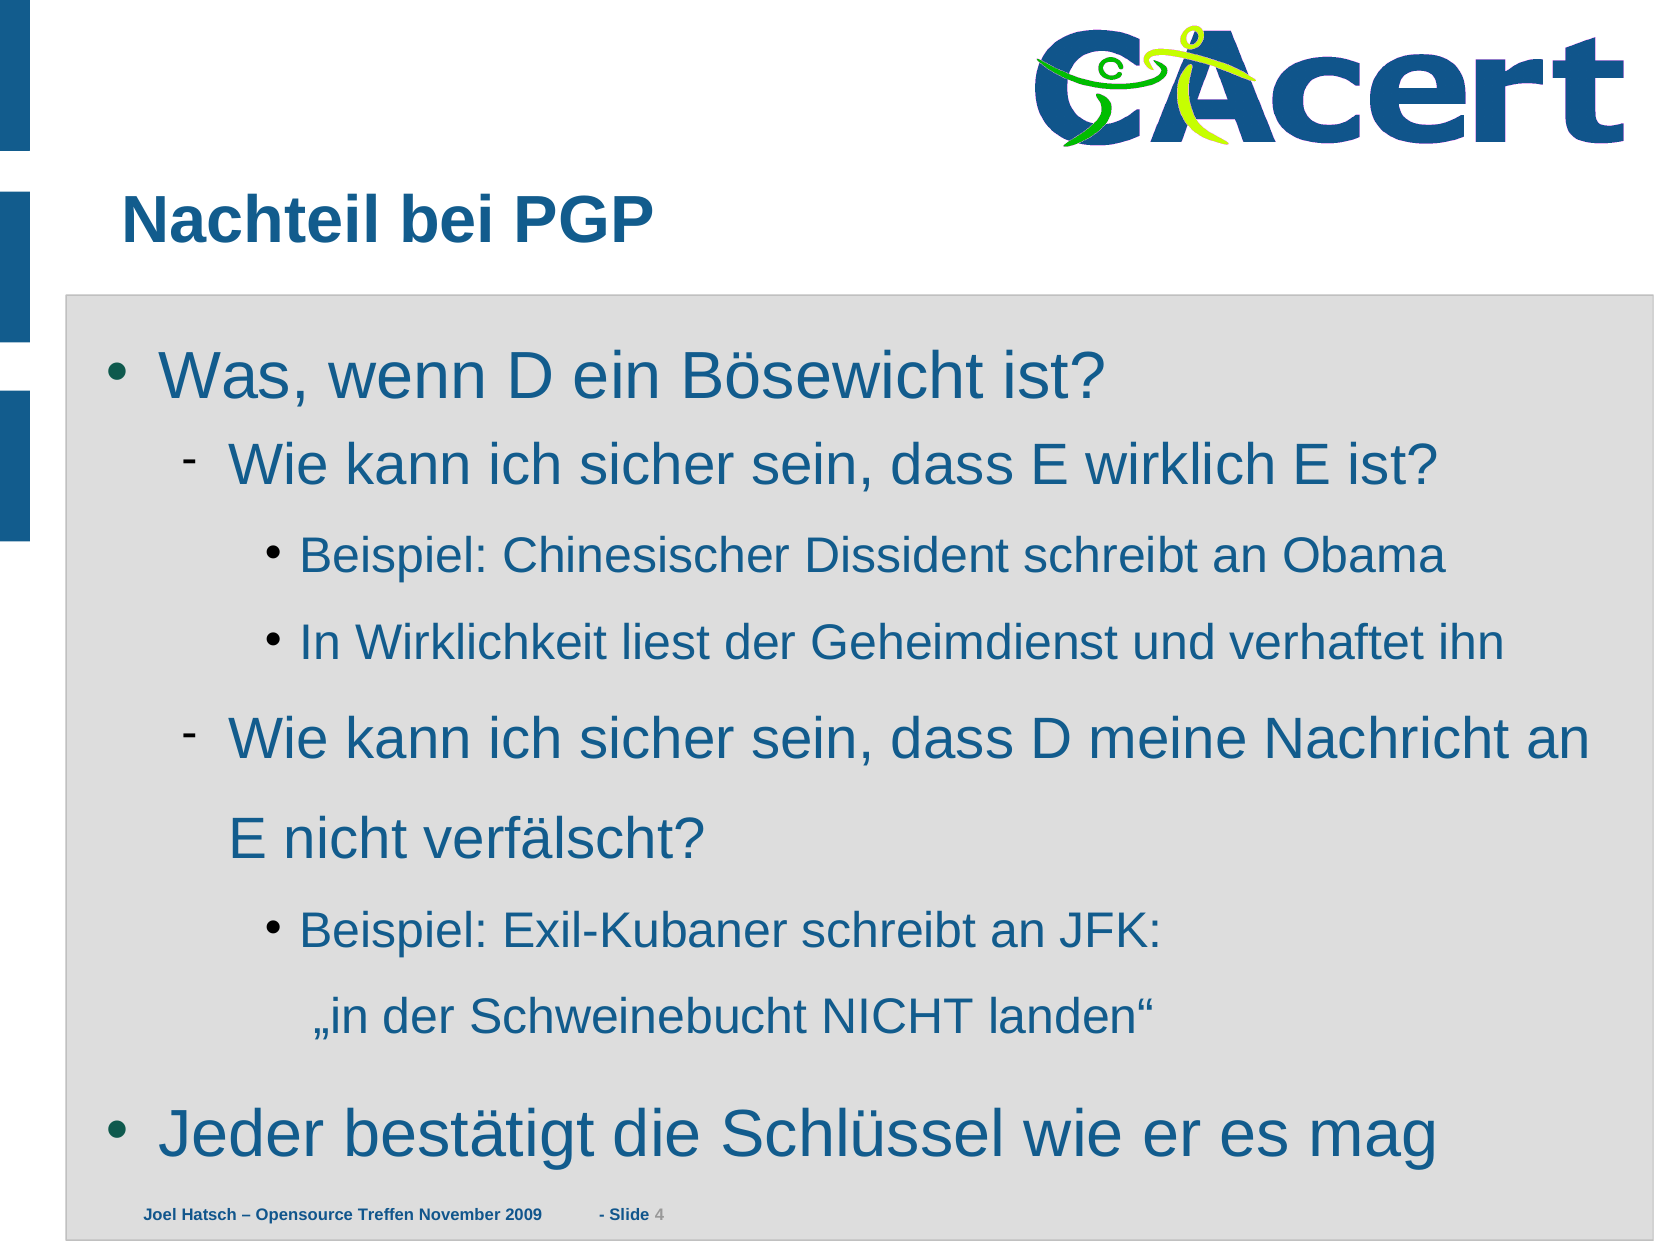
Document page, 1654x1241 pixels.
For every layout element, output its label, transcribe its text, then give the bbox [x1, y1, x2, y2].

list Was, wenn D ein Bösewicht ist? Wie kann ich sicher sein, dass E wirklich E ist? Beispiel: Chinesischer Dissident schreibt an Obama In Wirklichkeit liest der Geheimdienst und verhaftet ihn Wie kann ich sicher sein, dass D meine Nachricht an E nicht verfälscht? Beispiel: Exil-Kubaner schreibt an JFK: „in der Schweinebucht NICHT landen“ Jeder bestätigt die Schlüssel wie er es mag [88, 315, 1625, 1198]
title Nachteil bei PGP [121, 122, 1533, 275]
picture [1033, 24, 1625, 148]
